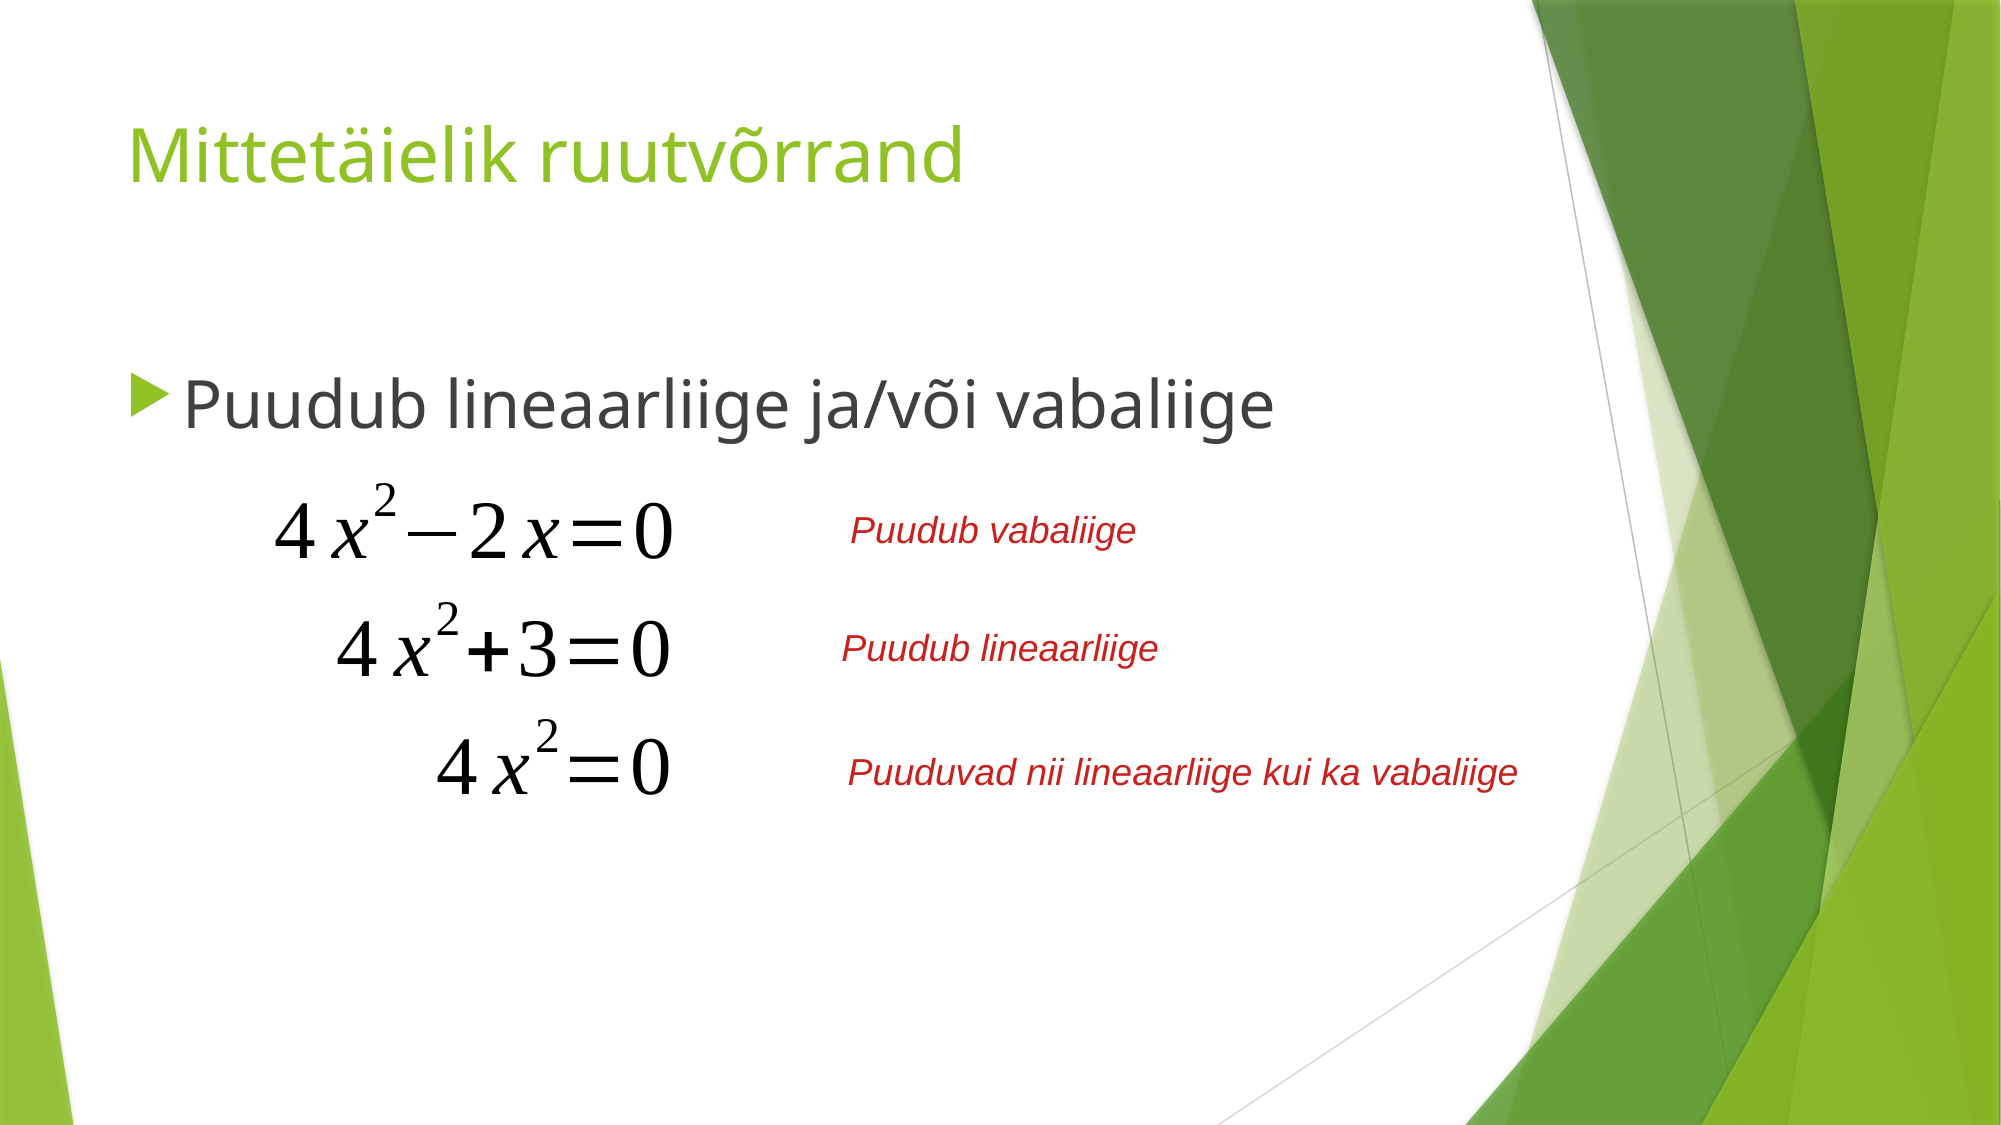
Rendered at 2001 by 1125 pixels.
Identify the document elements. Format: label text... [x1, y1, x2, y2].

text_box Puudub vabaliige [835, 501, 1152, 559]
title Mittetäielik ruutvõrrand [111, 99, 1522, 317]
chart [265, 472, 683, 577]
chart [328, 590, 680, 695]
list Puudub lineaarliige ja/või vabaliige [111, 354, 1522, 992]
text_box Puudub lineaarliige [826, 620, 1174, 677]
text_box Puuduvad nii lineaarliige kui ka vabaliige [832, 743, 1534, 801]
chart [427, 708, 680, 813]
